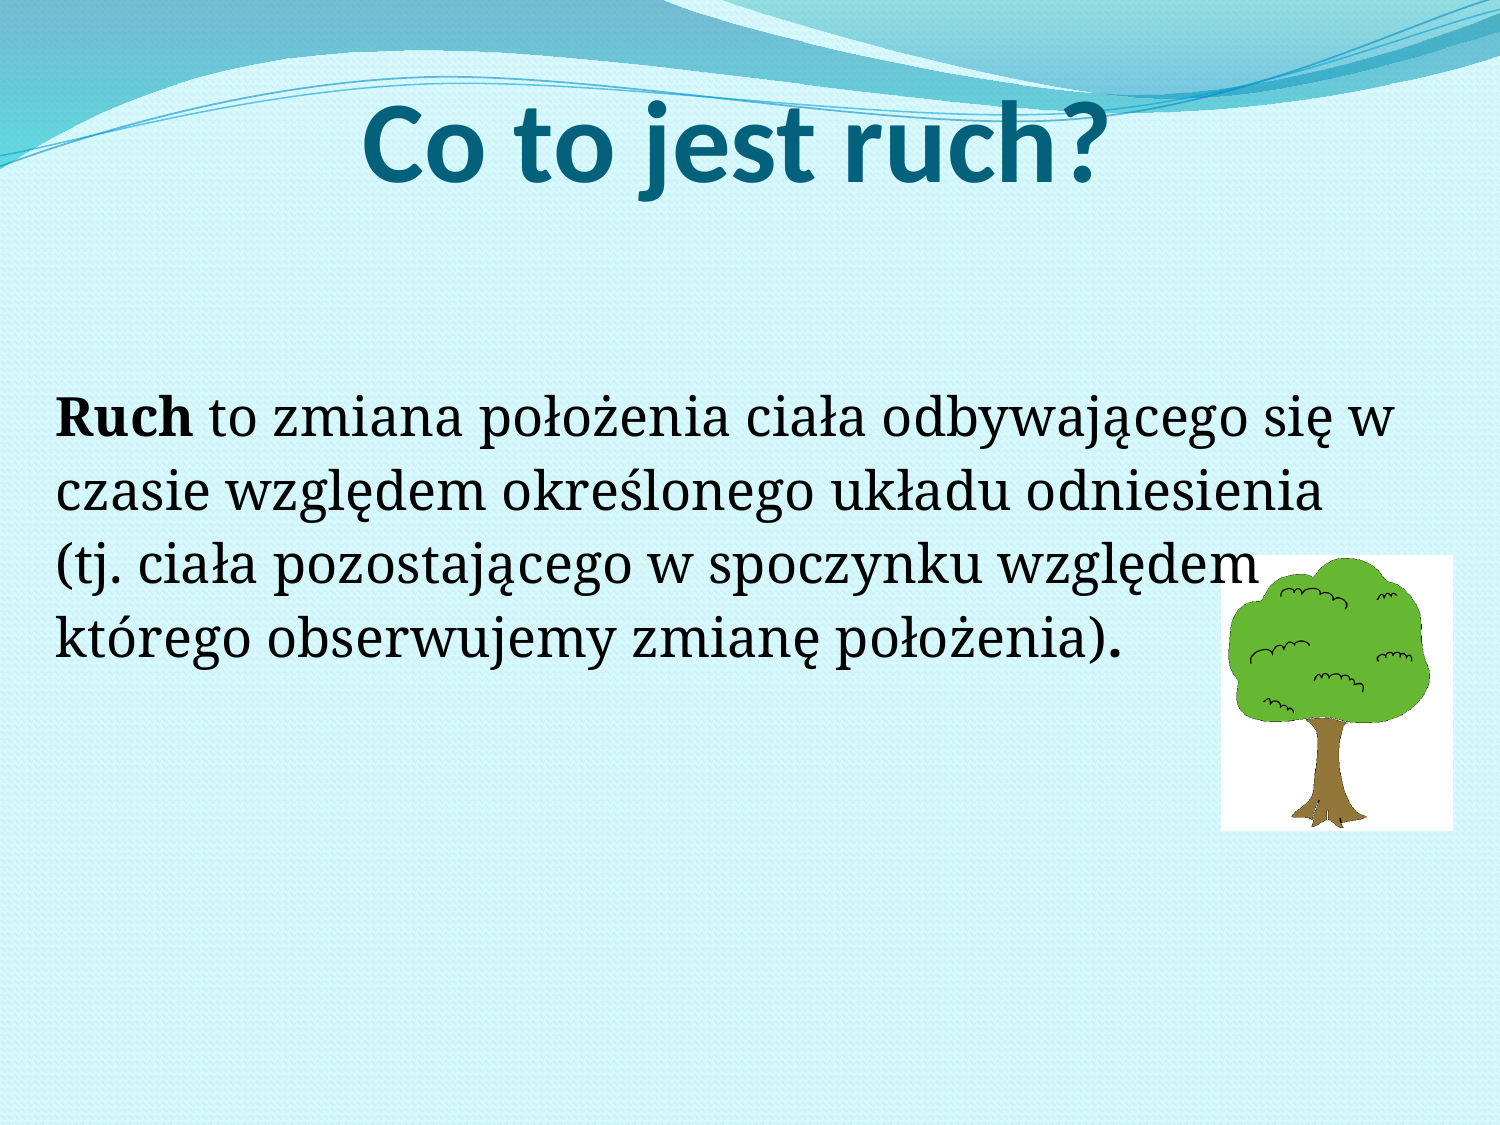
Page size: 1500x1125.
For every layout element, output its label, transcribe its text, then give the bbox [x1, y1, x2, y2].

title Co to jest ruch? [93, 23, 1382, 284]
picture [0, 0, 1500, 1125]
list Ruch to zmiana położenia ciała odbywającego się w czasie względem określonego układu odniesienia (tj. ciała pozostającego w spoczynku względem którego obserwujemy zmianę położenia). [55, 377, 1406, 1063]
